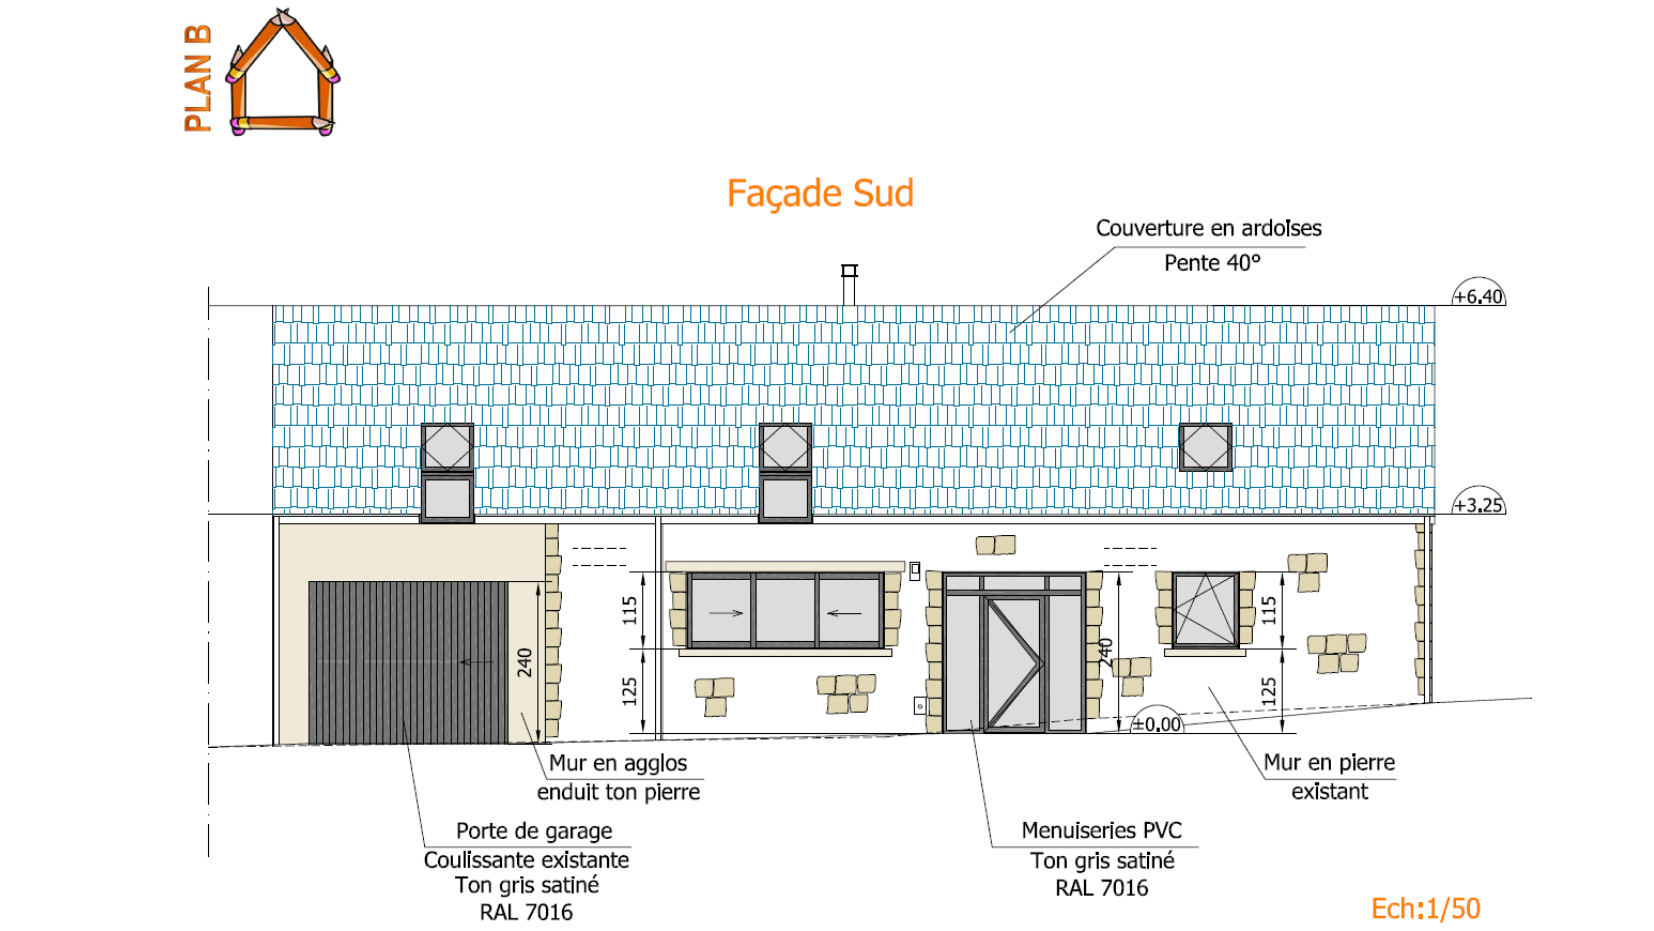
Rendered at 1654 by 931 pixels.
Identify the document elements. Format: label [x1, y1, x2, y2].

picture [177, 0, 1532, 931]
